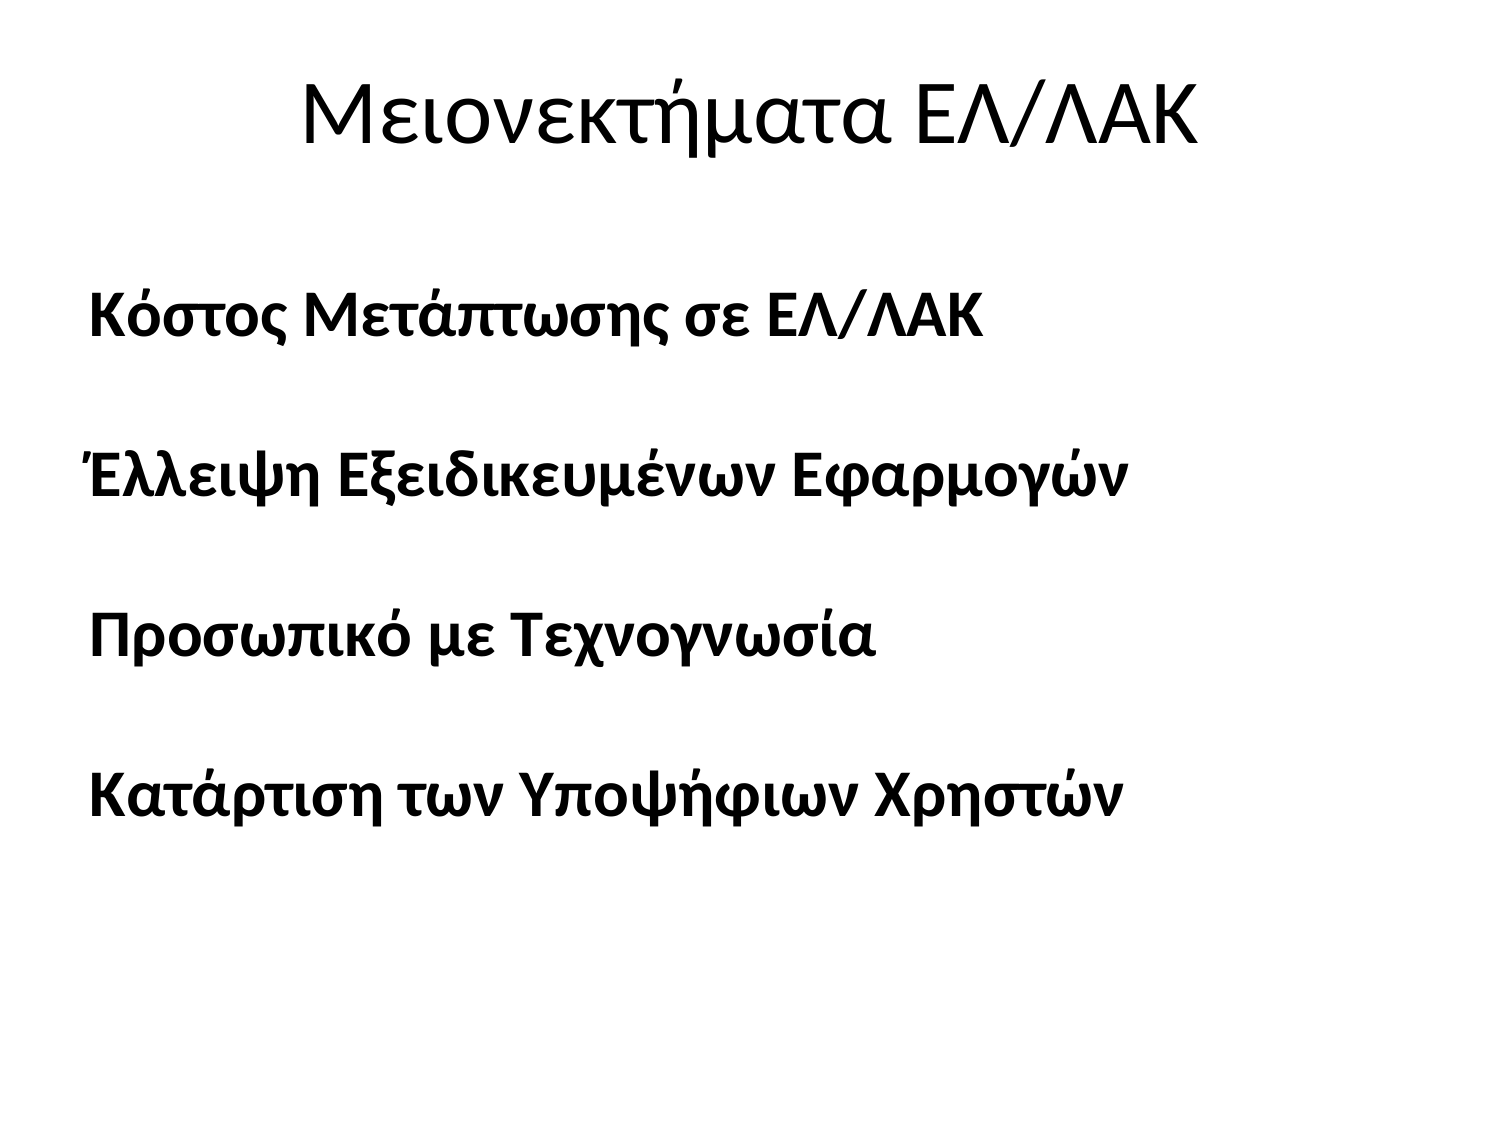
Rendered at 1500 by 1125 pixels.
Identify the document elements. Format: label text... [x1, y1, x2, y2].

text_box Μειονεκτήματα ΕΛ/ΛΑΚ [75, 45, 1426, 233]
text_box Κόστος Μετάπτωσης σε ΕΛ/ΛΑΚ Έλλειψη Εξειδικευμένων Εφαρμογών Προσωπικό με Τεχνογνωσία Κατάρτιση των Υποψήφιων Χρηστών [75, 262, 1500, 1005]
